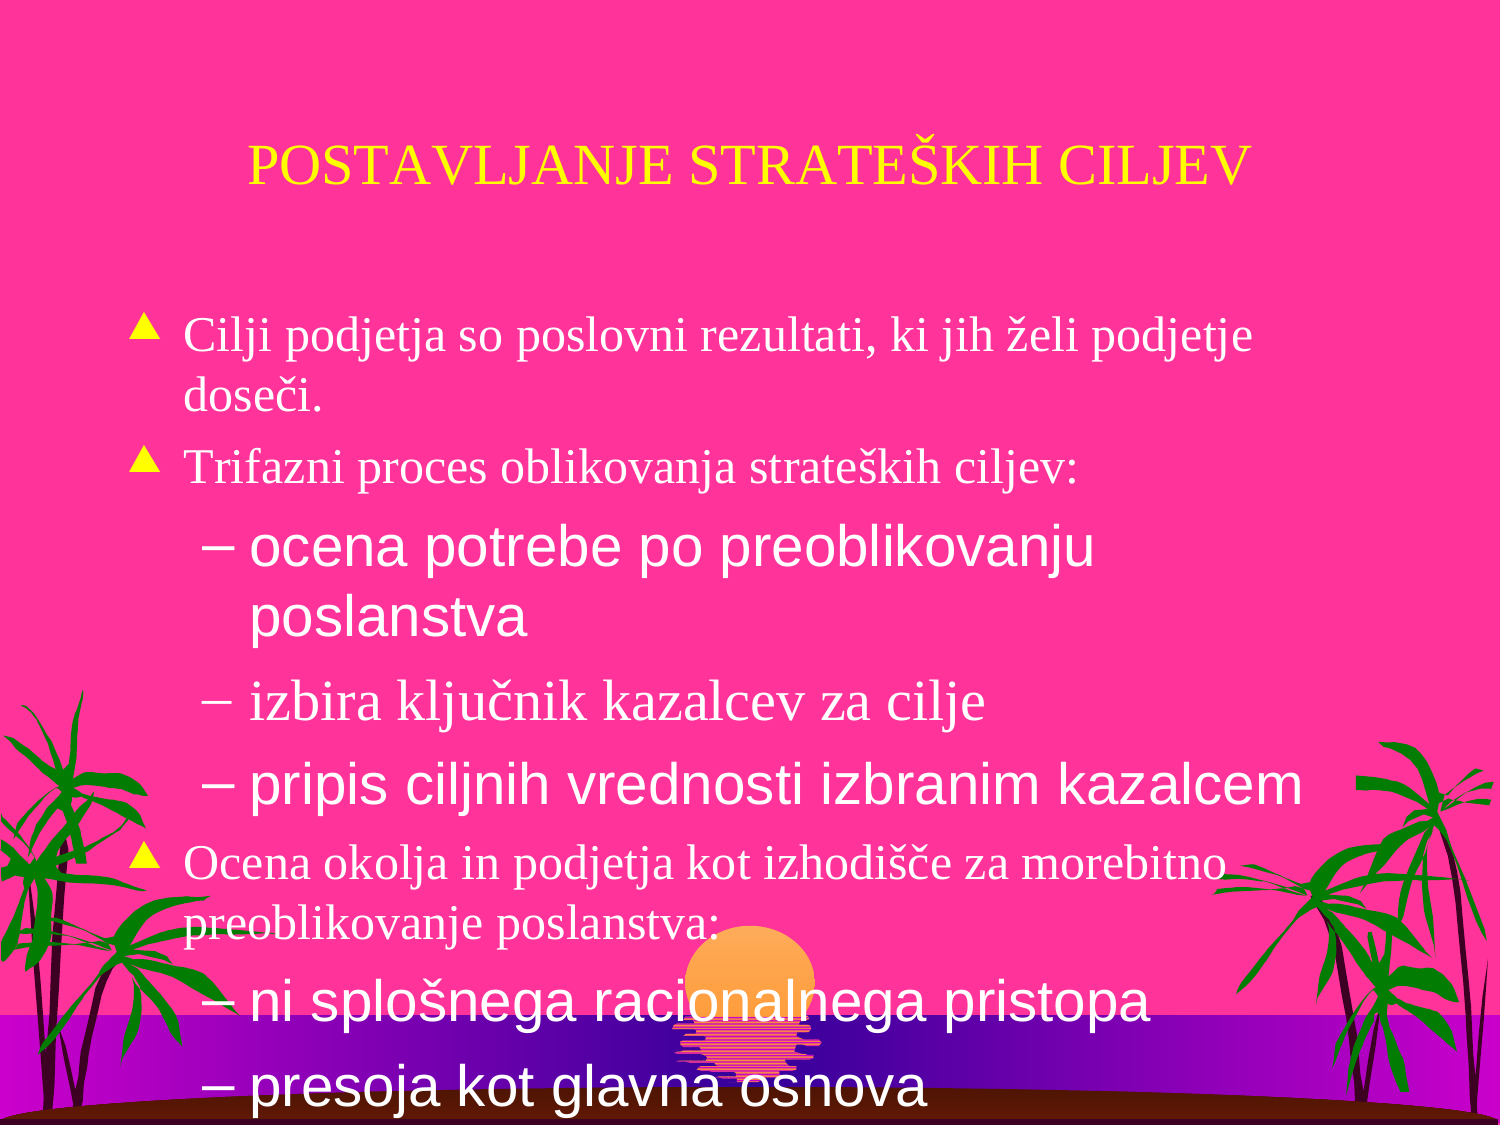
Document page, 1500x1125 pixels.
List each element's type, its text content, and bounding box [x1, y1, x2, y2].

list Cilji podjetja so poslovni rezultati, ki jih želi podjetje doseči. Trifazni proces oblikovanja strateških ciljev: ocena potrebe po preoblikovanju poslanstva izbira ključnik kazalcev za cilje pripis ciljnih vrednosti izbranim kazalcem Ocena okolja in podjetja kot izhodišče za morebitno preoblikovanje poslanstva: ni splošnega racionalnega pristopa presoja kot glavna osnova [112, 293, 1388, 1125]
title POSTAVLJANJE STRATEŠKIH CILJEV [112, 65, 1388, 257]
